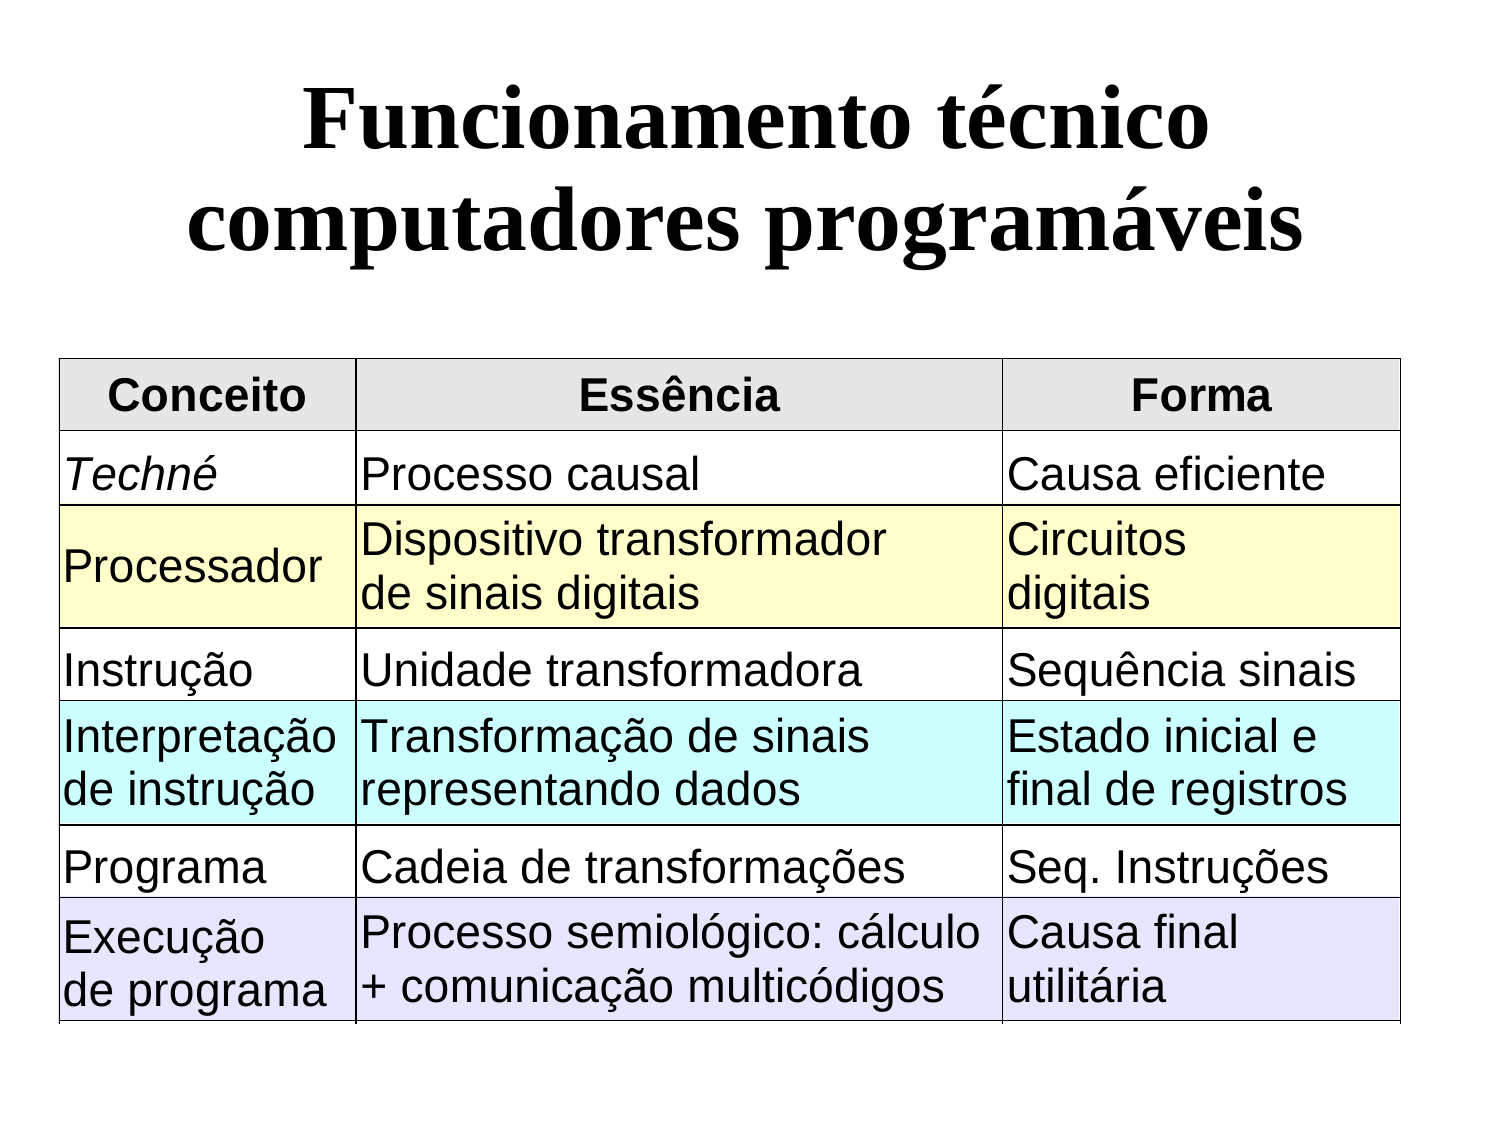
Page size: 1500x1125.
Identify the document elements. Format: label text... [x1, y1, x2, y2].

chart [58, 358, 1500, 1024]
text_box Funcionamento técnico computadores programáveis [54, 52, 1461, 279]
